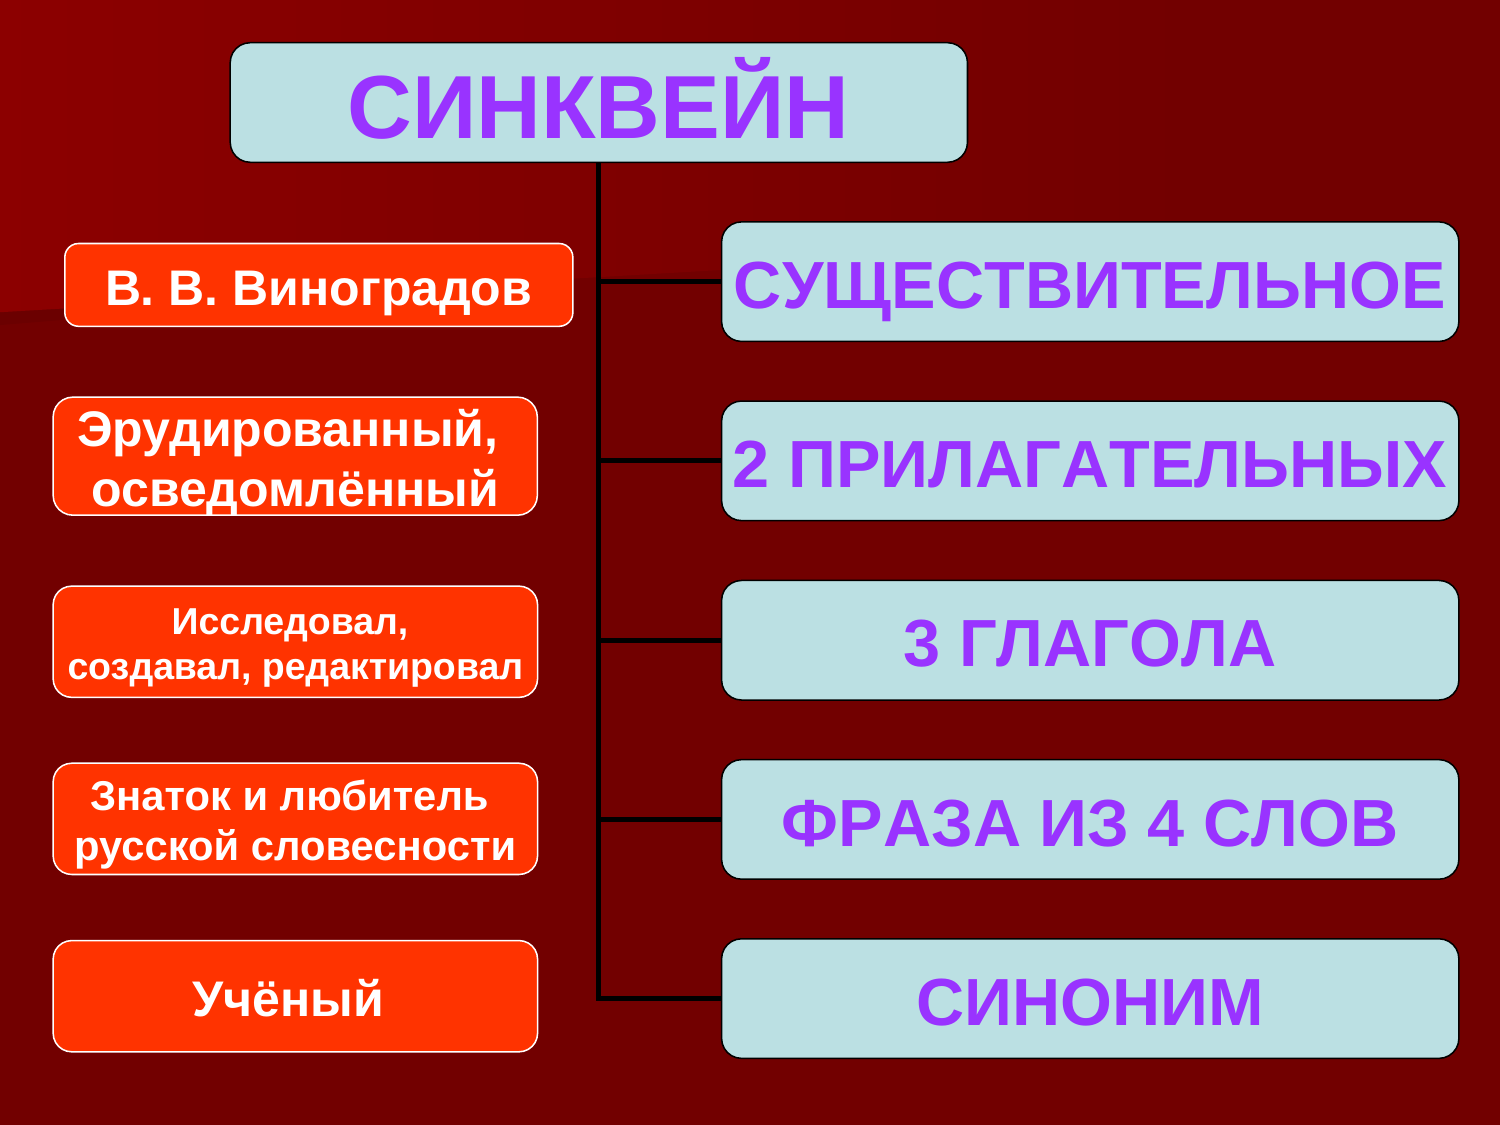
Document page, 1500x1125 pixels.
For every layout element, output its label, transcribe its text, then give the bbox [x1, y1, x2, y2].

text_box 2 ПРИЛАГАТЕЛЬНЫХ [721, 401, 1459, 521]
text_box Знаток и любитель русской словесности [53, 763, 538, 875]
text_box Исследовал, создавал, редактировал [53, 586, 538, 698]
text_box В. В. Виноградов [64, 243, 573, 327]
text_box 3 ГЛАГОЛА [721, 580, 1459, 701]
text_box СИНКВЕЙН [230, 42, 968, 163]
text_box СИНОНИМ [721, 938, 1459, 1059]
text_box Учёный [53, 940, 538, 1052]
text_box ФРАЗА ИЗ 4 СЛОВ [721, 759, 1459, 880]
text_box СУЩЕСТВИТЕЛЬНОЕ [721, 221, 1459, 342]
text_box Эрудированный, осведомлённый [53, 397, 538, 516]
